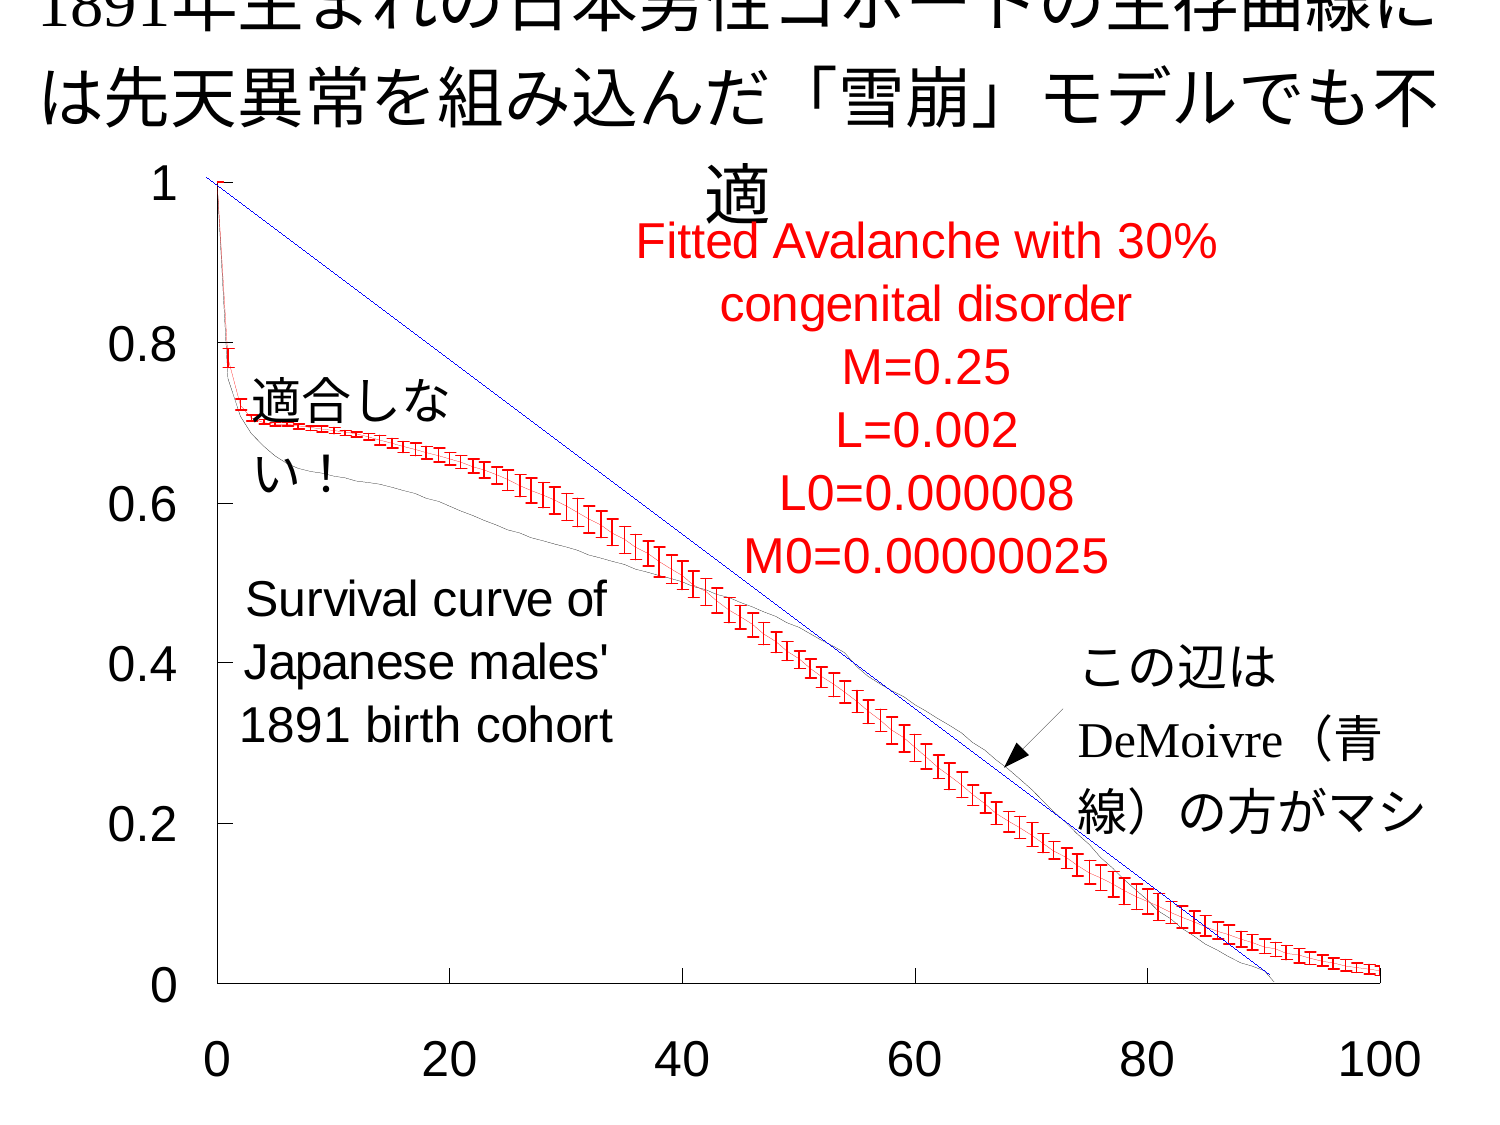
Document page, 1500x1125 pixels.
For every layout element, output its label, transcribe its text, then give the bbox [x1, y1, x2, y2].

chart [75, 114, 1500, 1125]
text_box 適合しない！ [236, 354, 562, 420]
text_box この辺はDeMoivre（青線）の方がマシ [1062, 620, 1477, 792]
title 1891年生まれの日本男性コホートの生存曲線には先天異常を組み込んだ「雪崩」モデルでも不適 [0, 0, 1477, 188]
